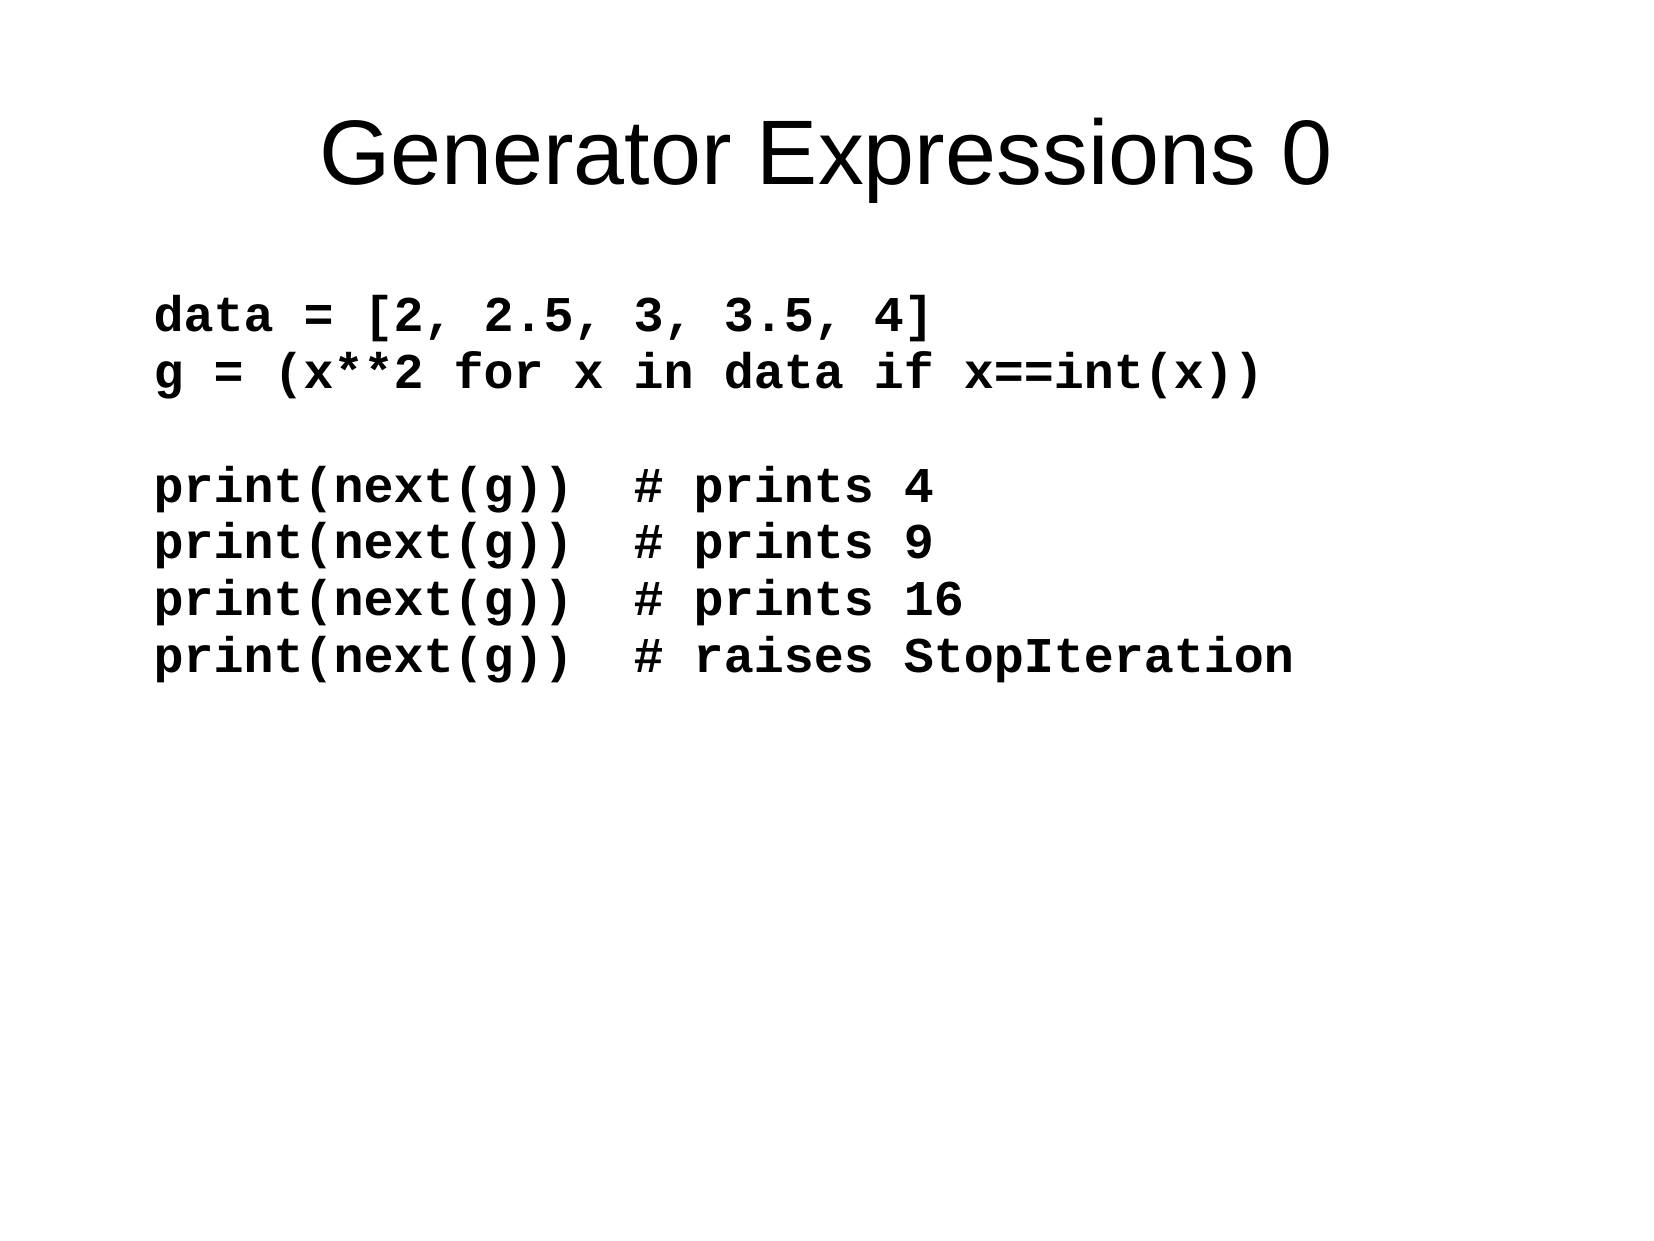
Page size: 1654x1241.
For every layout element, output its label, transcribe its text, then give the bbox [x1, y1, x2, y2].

list data = [2, 2.5, 3, 3.5, 4] g = (x**2 for x in data if x==int(x)) print(next(g)) # prints 4 print(next(g)) # prints 9 print(next(g)) # prints 16 print(next(g)) # raises StopIteration [82, 290, 1571, 1010]
title Generator Expressions 0 [82, 49, 1571, 257]
